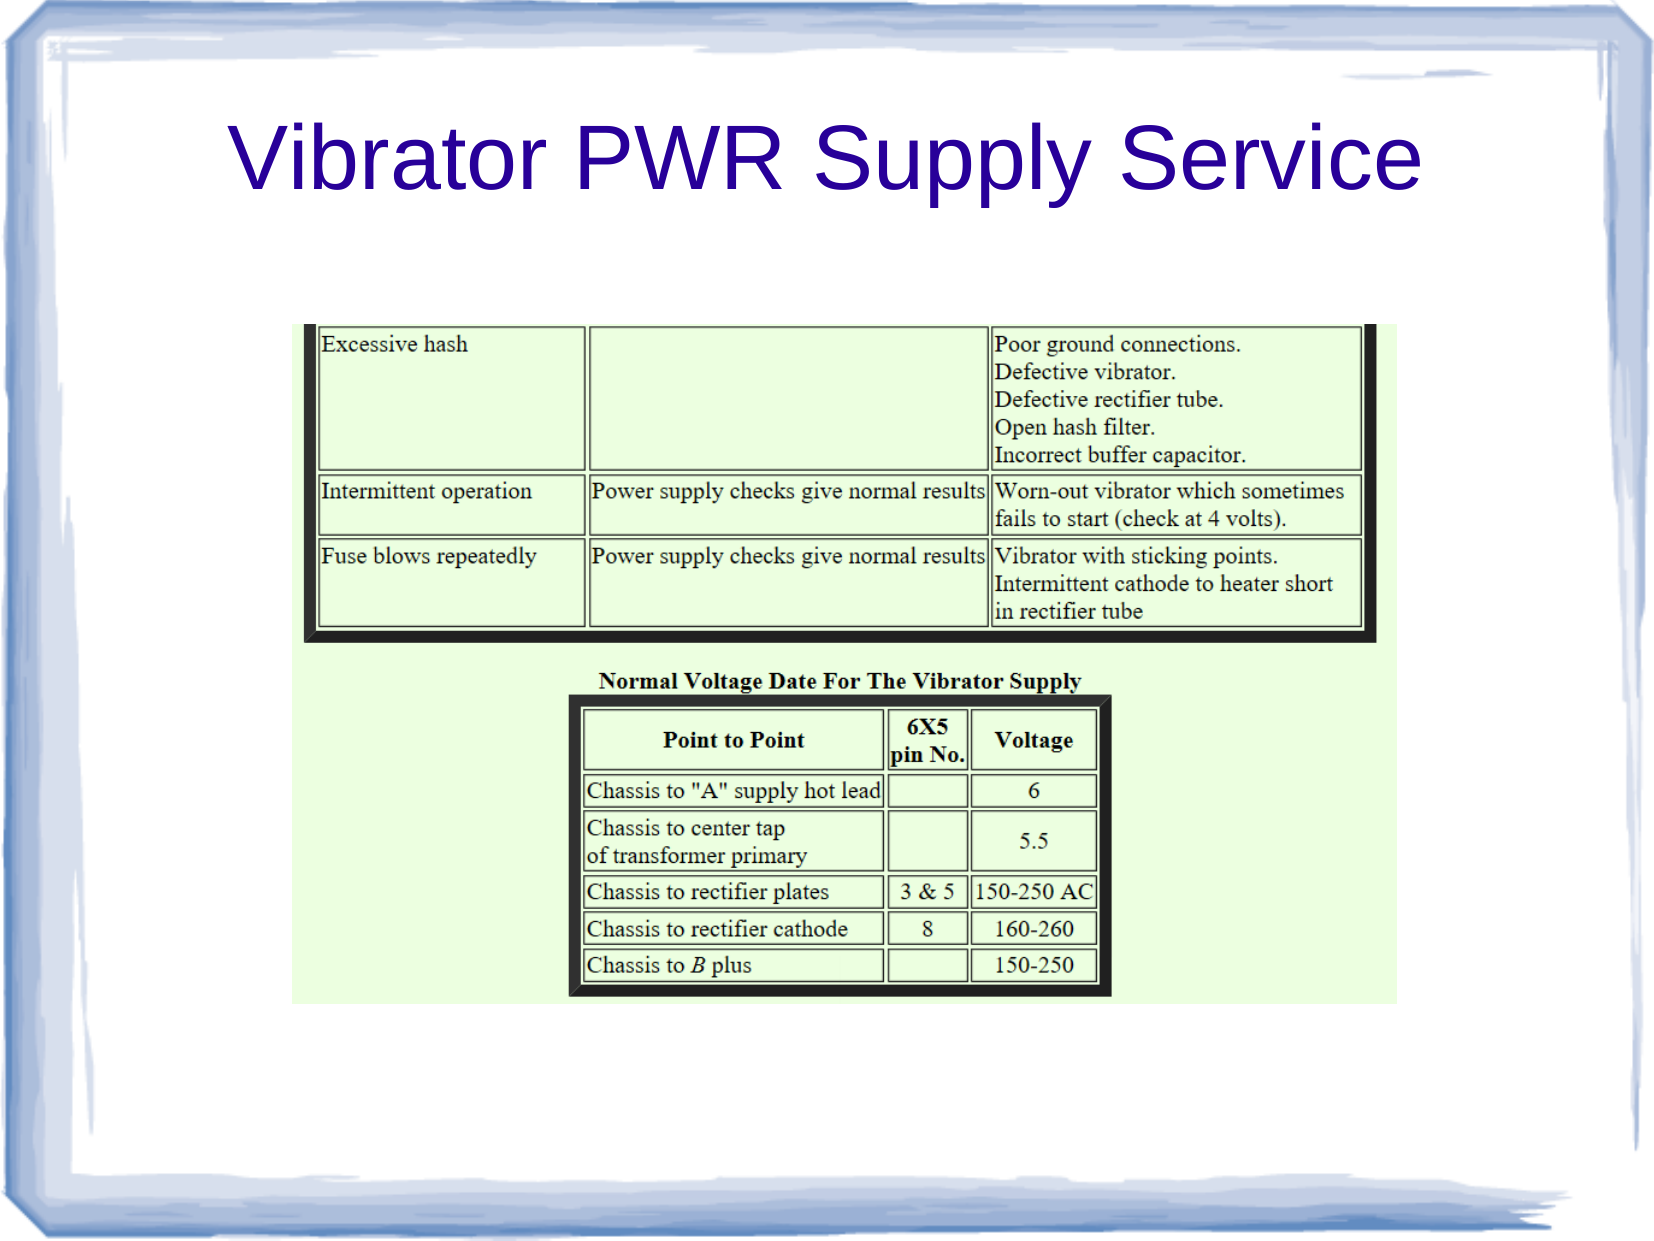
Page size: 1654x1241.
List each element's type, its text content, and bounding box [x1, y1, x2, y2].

picture [292, 324, 1397, 1004]
title Vibrator PWR Supply Service [82, 49, 1571, 257]
